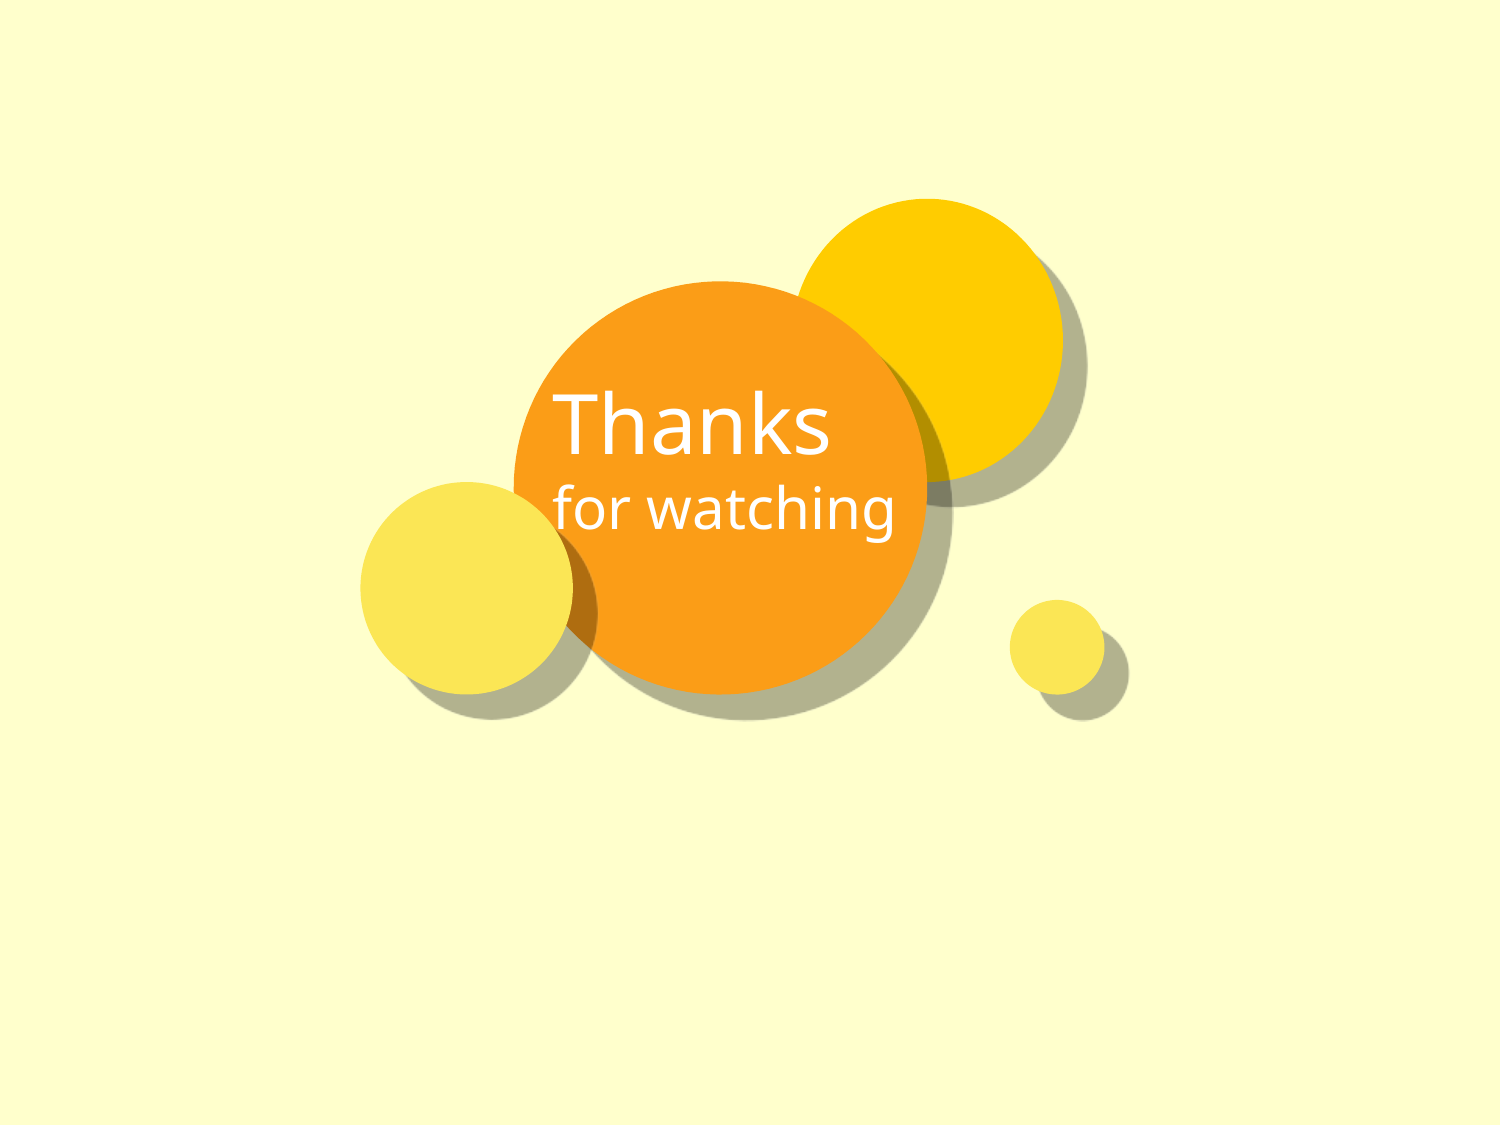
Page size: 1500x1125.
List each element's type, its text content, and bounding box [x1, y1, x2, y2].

text_box [360, 392, 918, 695]
text_box [1009, 599, 1105, 695]
text_box [555, 198, 1063, 482]
text_box Thanks for watching [537, 363, 943, 549]
